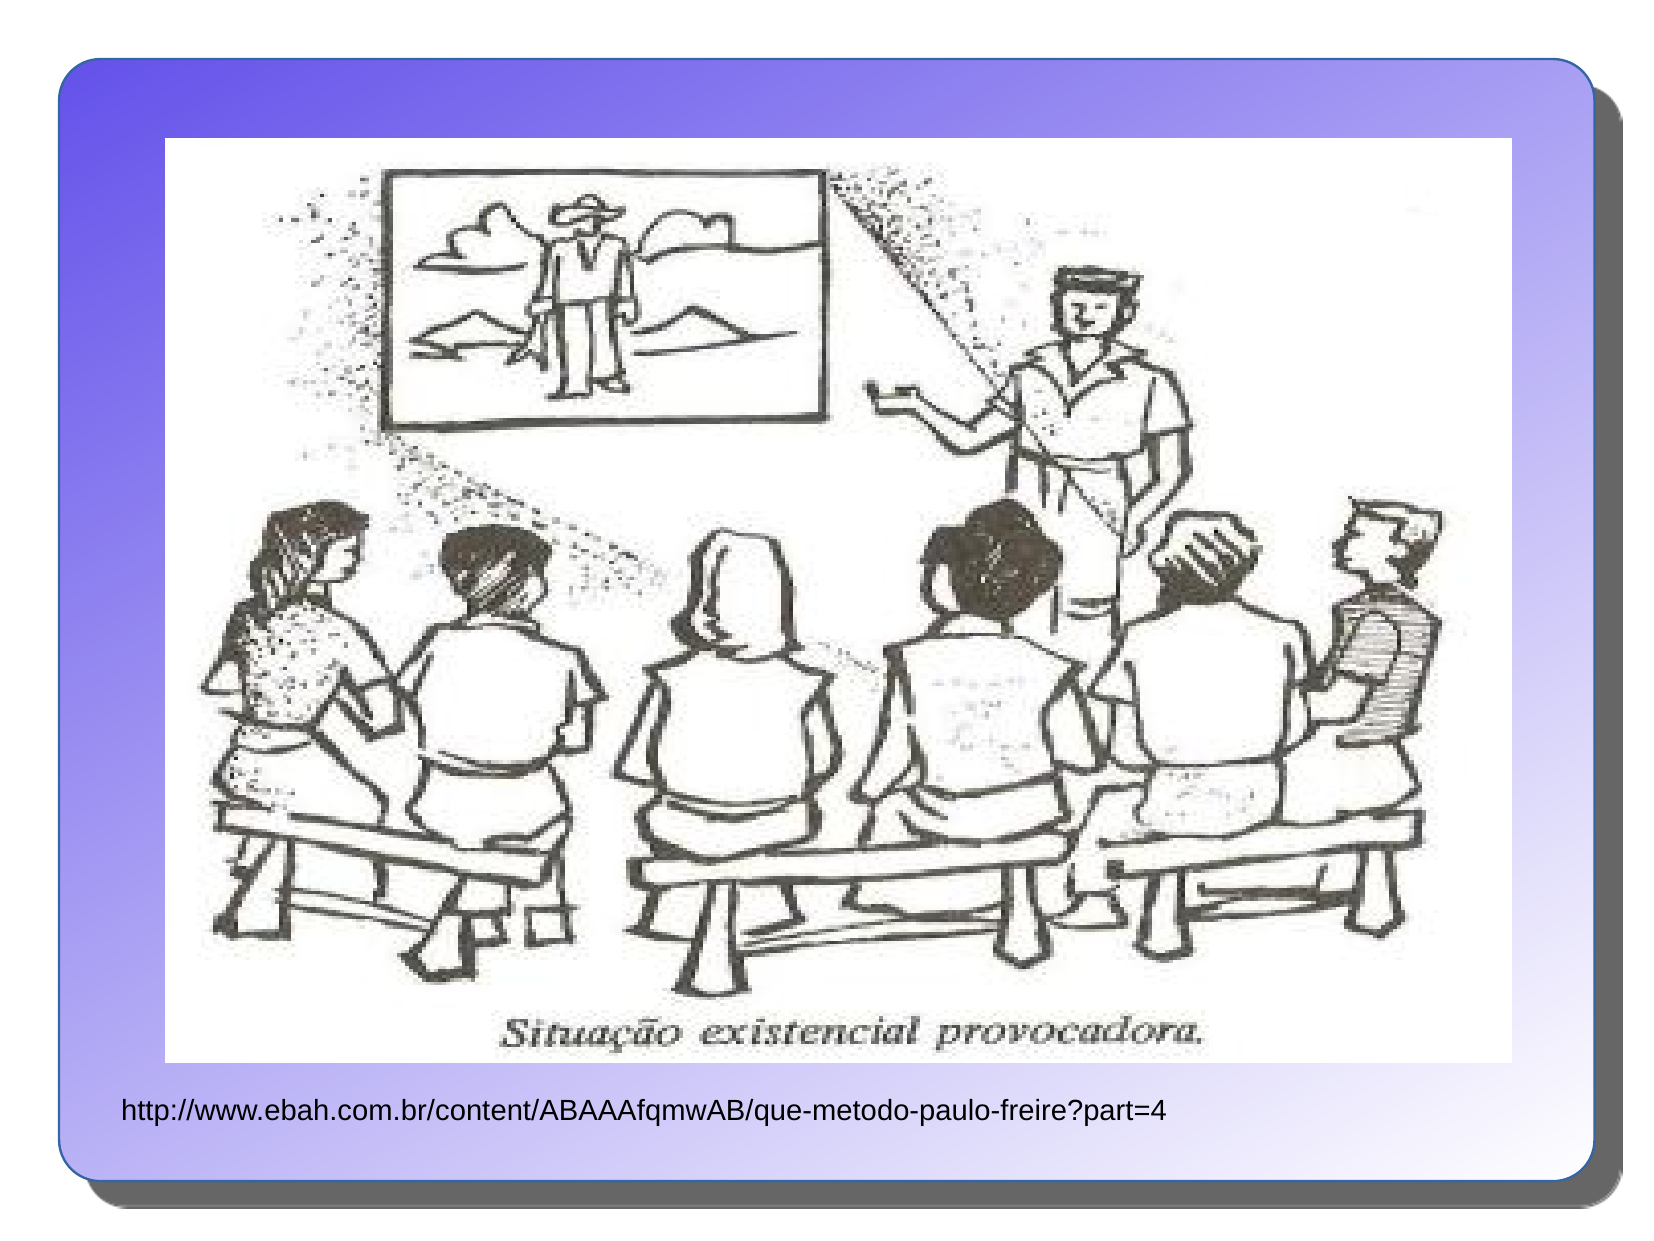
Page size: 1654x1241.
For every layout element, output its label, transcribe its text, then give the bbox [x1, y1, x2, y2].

picture [165, 138, 1512, 1063]
text_box http://www.ebah.com.br/content/ABAAAfqmwAB/que-metodo-paulo-freire?part=4 [106, 1086, 1560, 1135]
